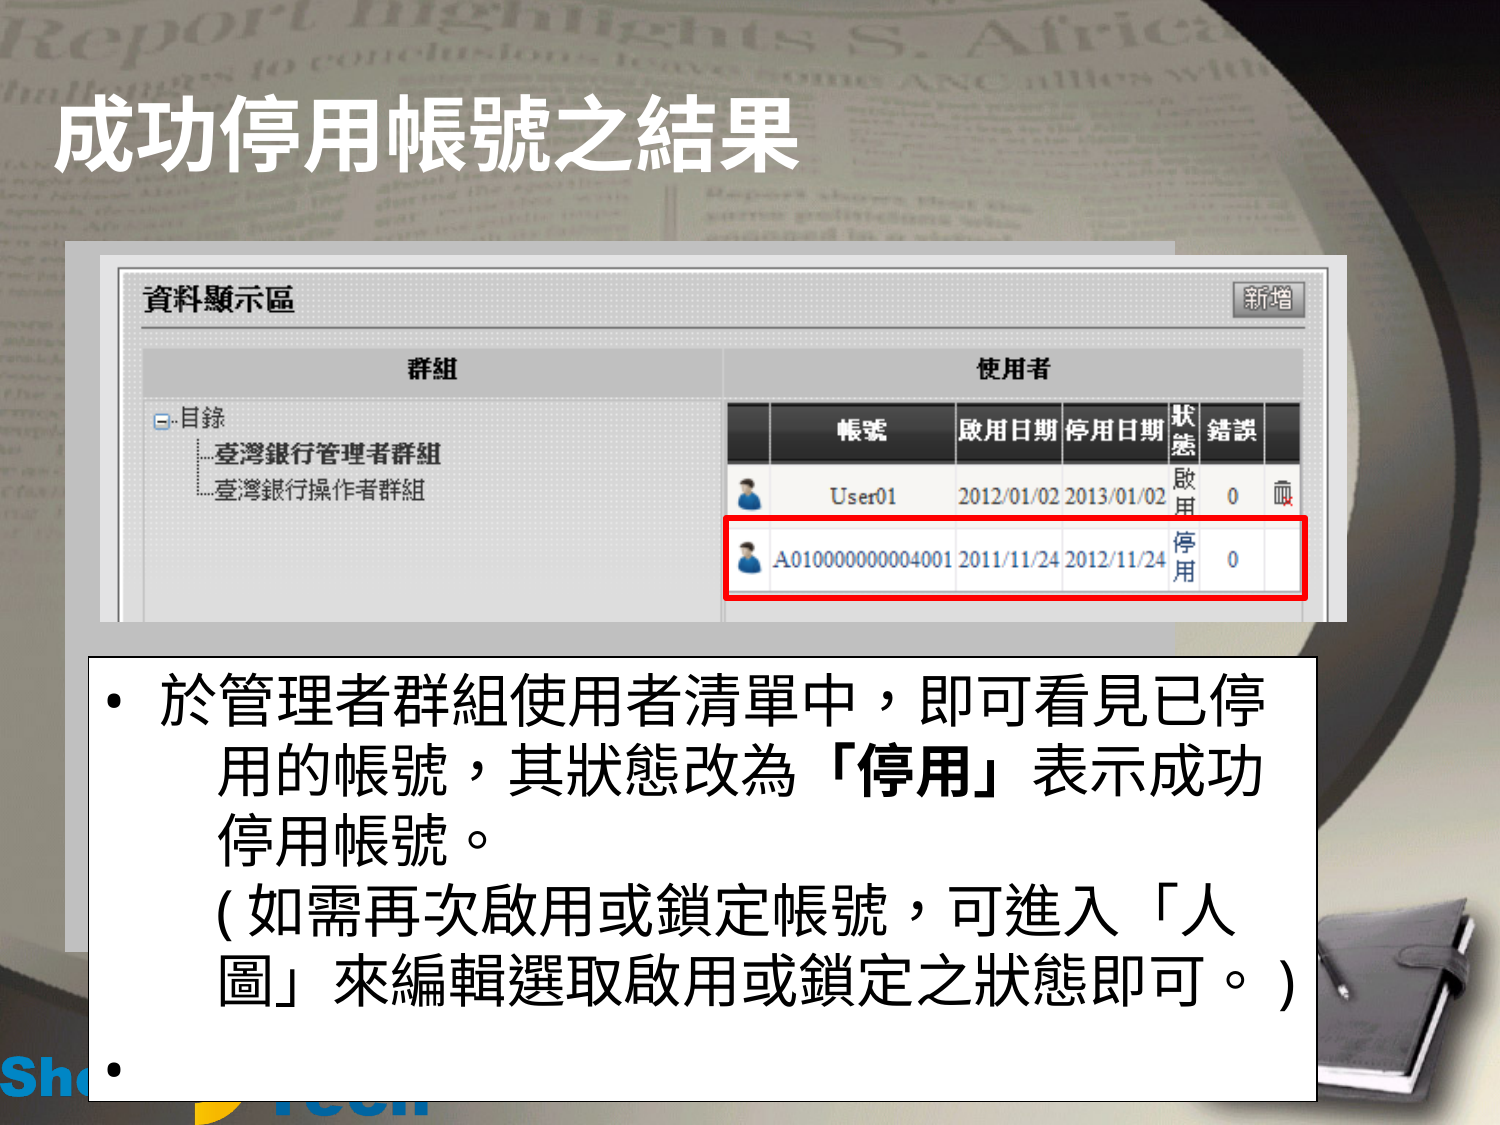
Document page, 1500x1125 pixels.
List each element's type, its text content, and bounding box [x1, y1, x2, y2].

title 成功停用帳號之結果 [37, 75, 1163, 175]
picture [100, 255, 1347, 622]
text_box 於管理者群組使用者清單中，即可看見已停用的帳號，其狀態改為「停用」表示成功停用帳號。 (如需再次啟用或鎖定帳號，可進入「人圖」來編輯選取啟用或鎖定之狀態即可。) [88, 657, 1317, 1102]
